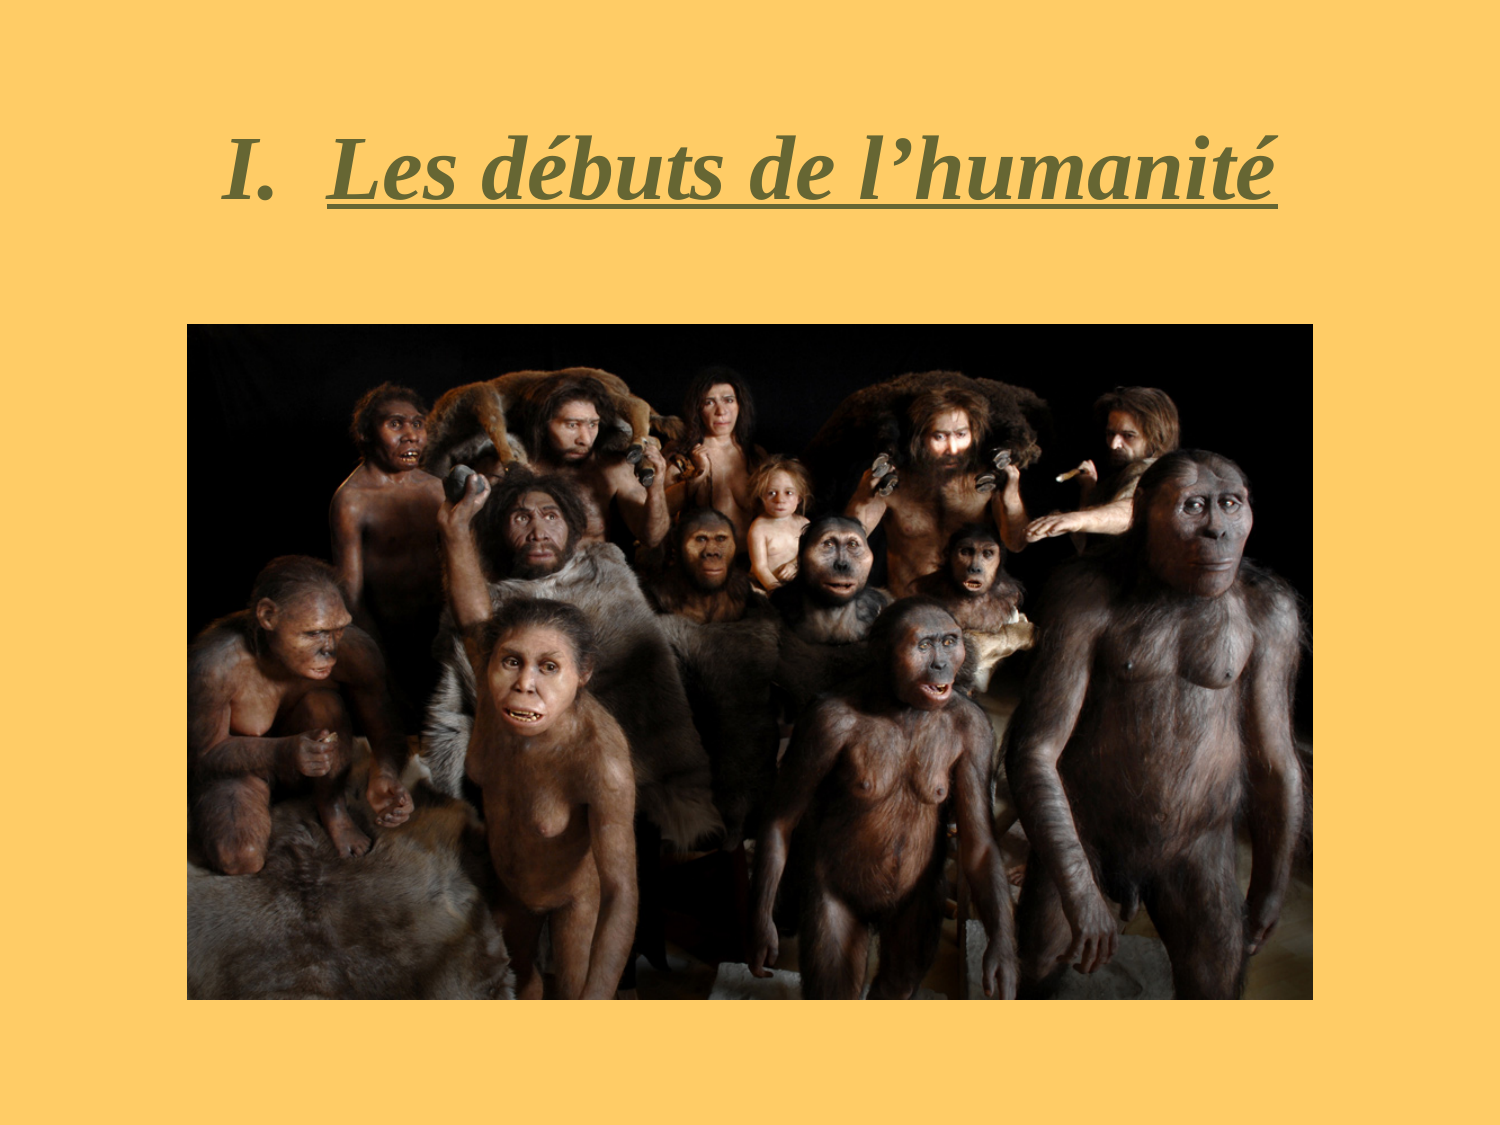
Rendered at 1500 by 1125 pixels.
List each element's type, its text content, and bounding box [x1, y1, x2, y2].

text_box I. Les débuts de l’humanité [112, 99, 1388, 288]
picture [187, 324, 1313, 1000]
